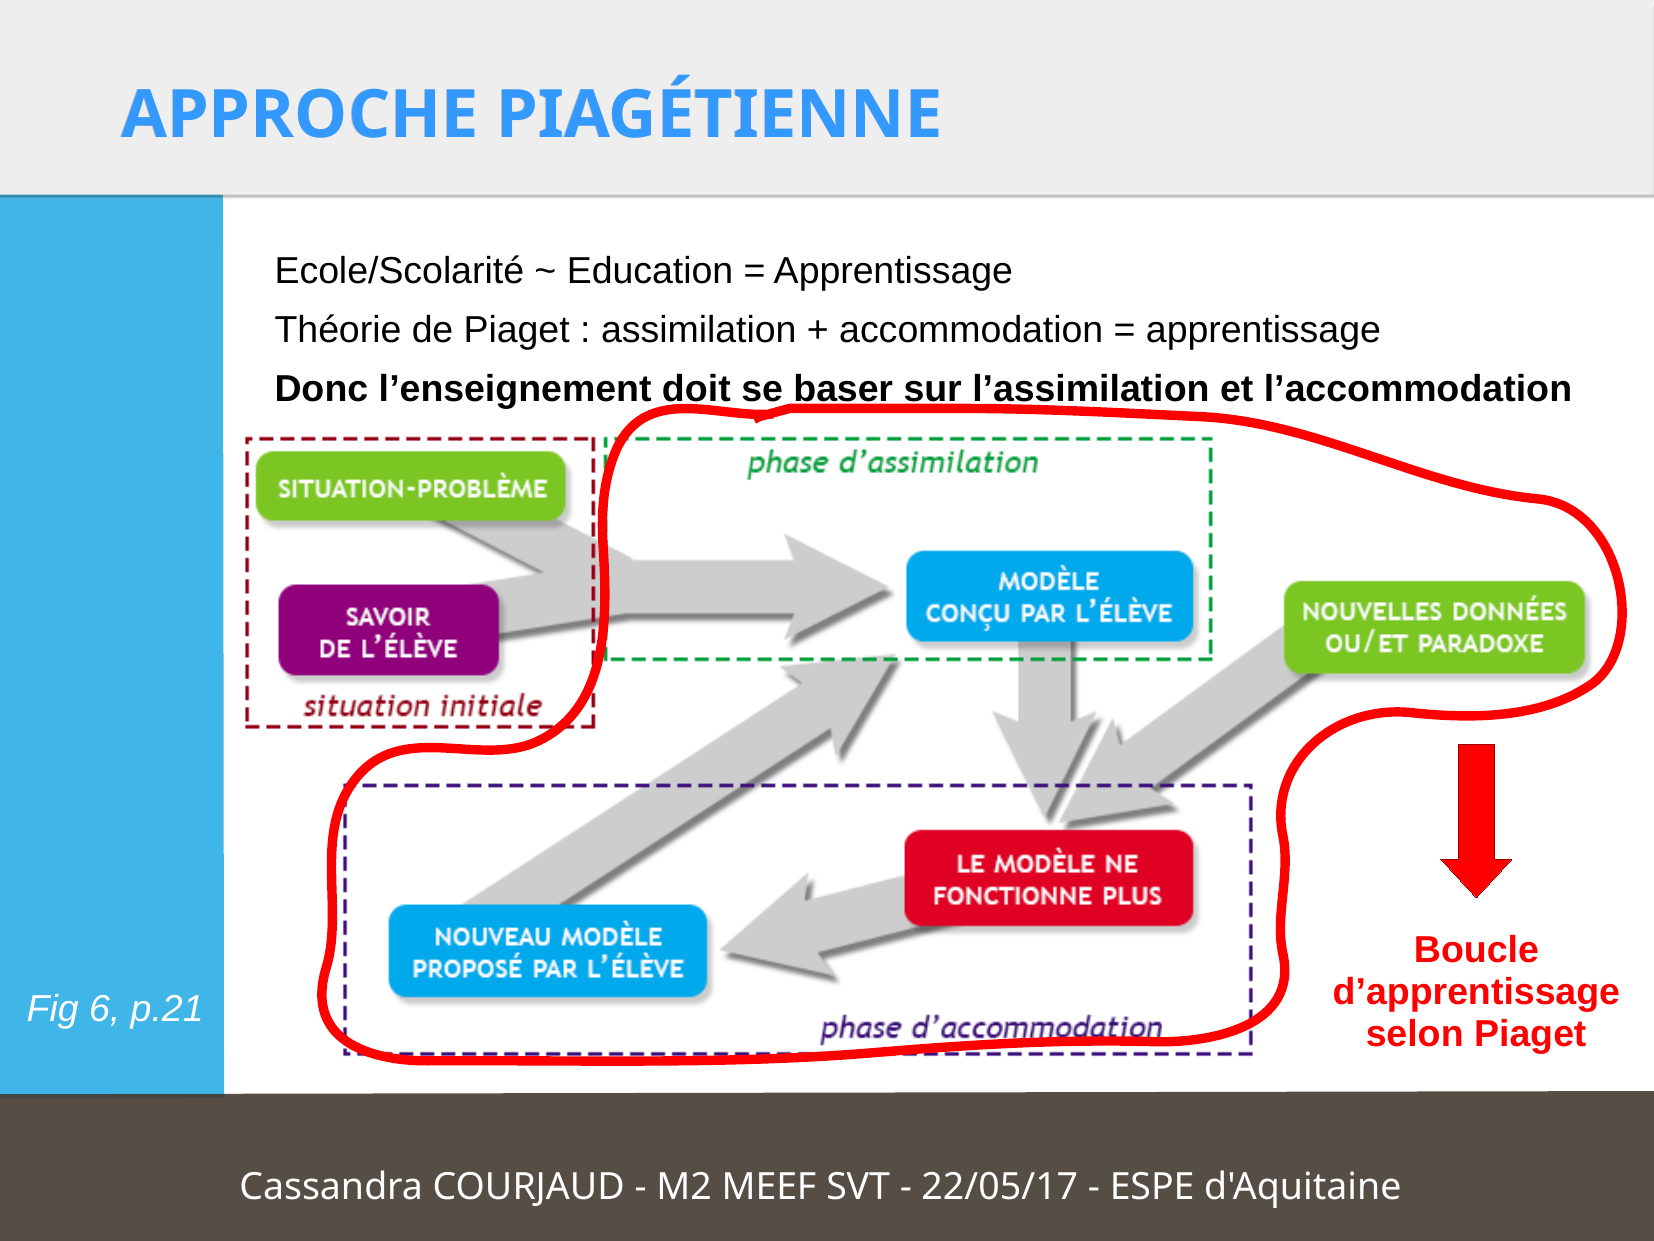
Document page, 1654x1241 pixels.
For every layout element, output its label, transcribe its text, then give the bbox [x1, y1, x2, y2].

picture [329, 425, 1608, 1056]
text_box Ecole/Scolarité ~ Education = Apprentissage [259, 242, 1607, 299]
picture [230, 425, 626, 980]
text_box Donc l’enseignement doit se baser sur l’assimilation et l’accommodation [259, 360, 1607, 418]
text_box Boucle d’apprentissage selon Piaget [1299, 921, 1654, 1063]
picture [1290, 425, 1608, 540]
picture [230, 676, 1608, 1081]
text_box [1440, 744, 1512, 898]
text_box Fig 6, p.21 [11, 980, 331, 1038]
text_box Théorie de Piaget : assimilation + accommodation = apprentissage [259, 301, 1607, 359]
text_box APPROCHE PIAGÉTIENNE [106, 59, 1654, 148]
